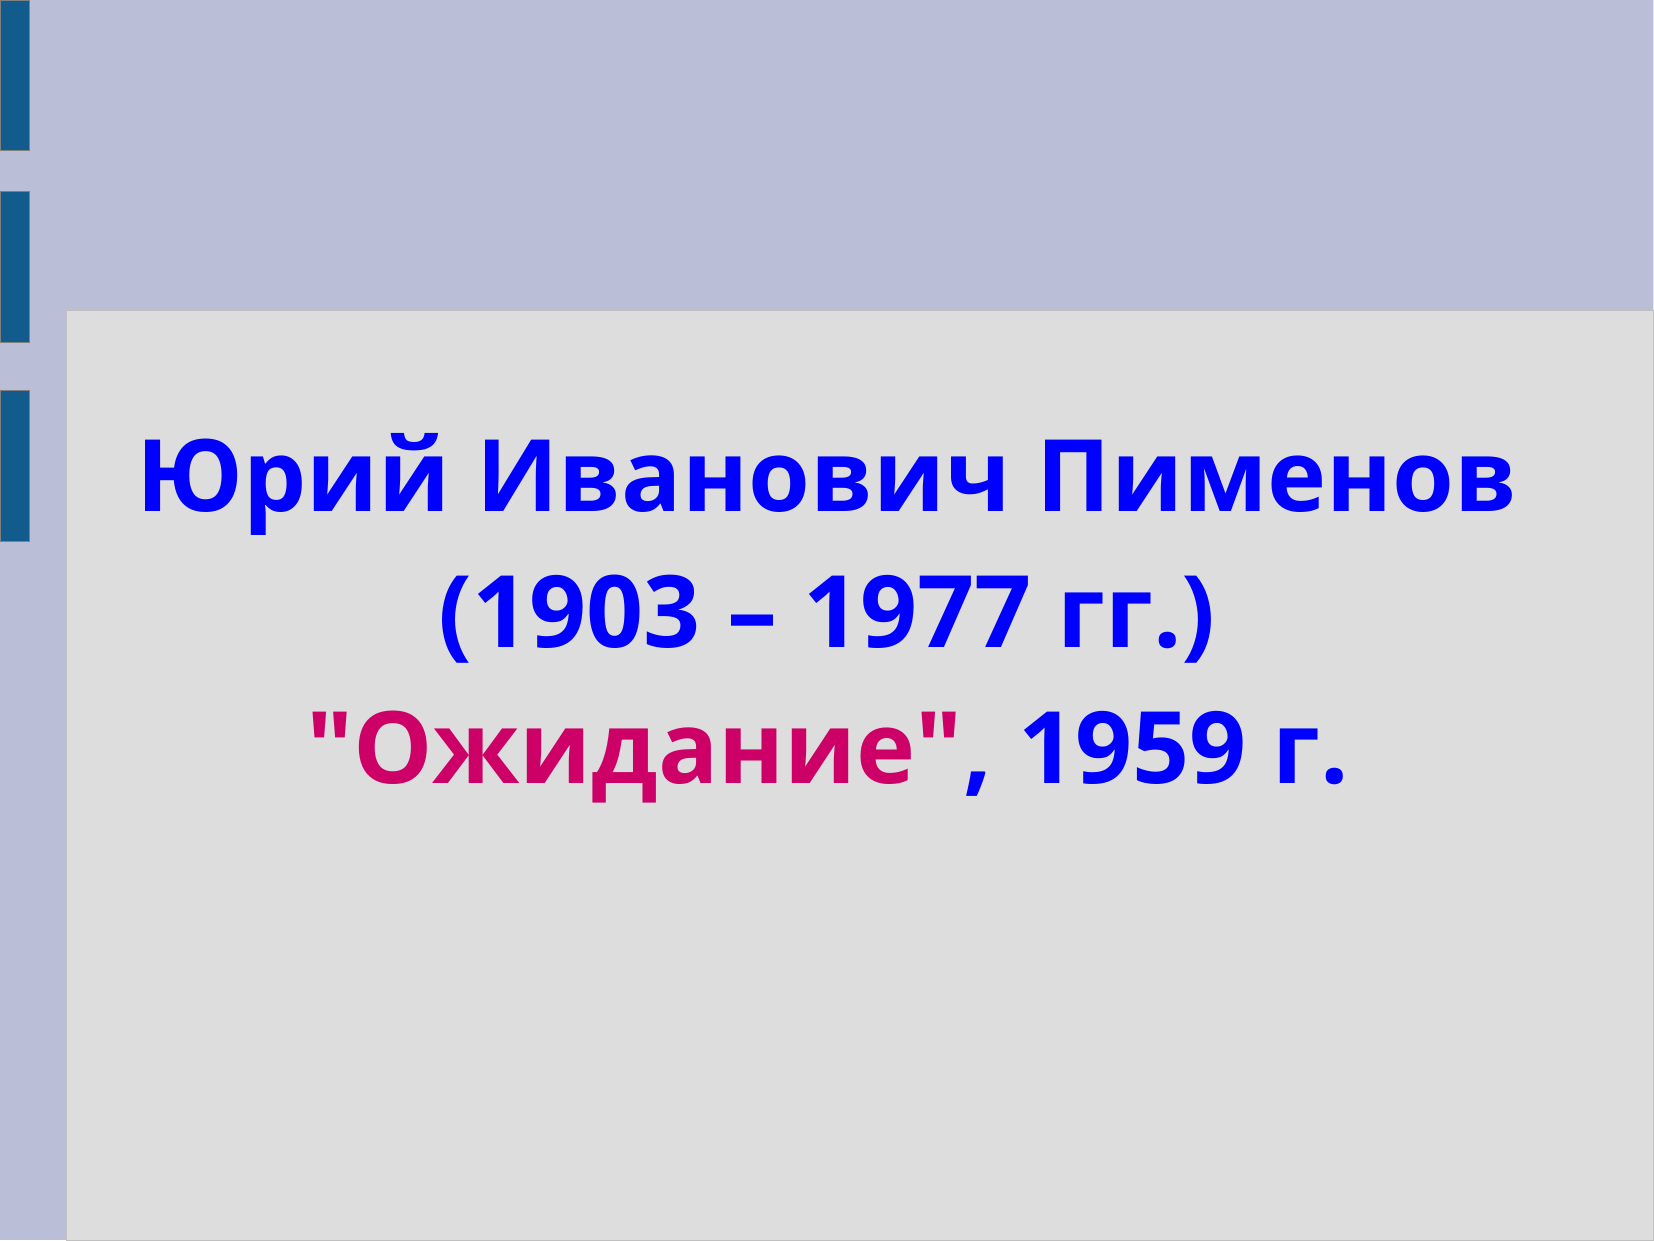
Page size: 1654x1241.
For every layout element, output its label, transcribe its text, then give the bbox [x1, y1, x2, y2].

subtitle Юрий Иванович Пименов (1903 – 1977 гг.) "Ожидание", 1959 г. [121, 91, 1534, 1127]
